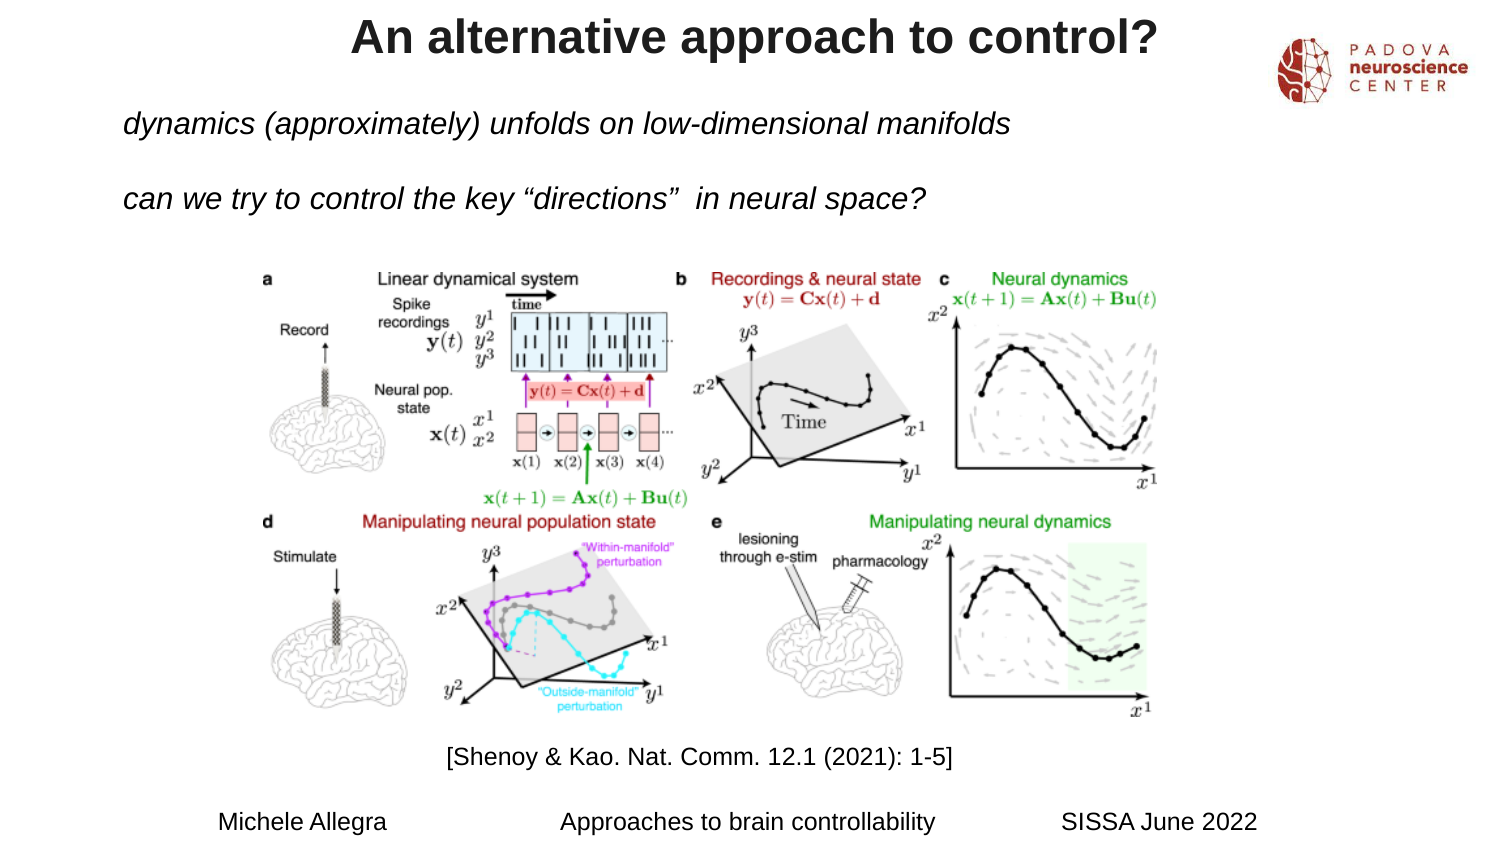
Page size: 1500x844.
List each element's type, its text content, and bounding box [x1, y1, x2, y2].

text_box [Shenoy & Kao. Nat. Comm. 12.1 (2021): 1-5] [431, 734, 1050, 778]
picture [263, 272, 1157, 717]
text_box An alternative approach to control? [74, 12, 1268, 64]
text_box dynamics (approximately) unfolds on low-dimensional manifolds can we try to control the key “directions” in neural space? [48, 64, 1393, 150]
picture [1268, 10, 1476, 123]
text_box Michele Allegra Approaches to brain controllability SISSA June 2022 [64, 794, 1415, 844]
